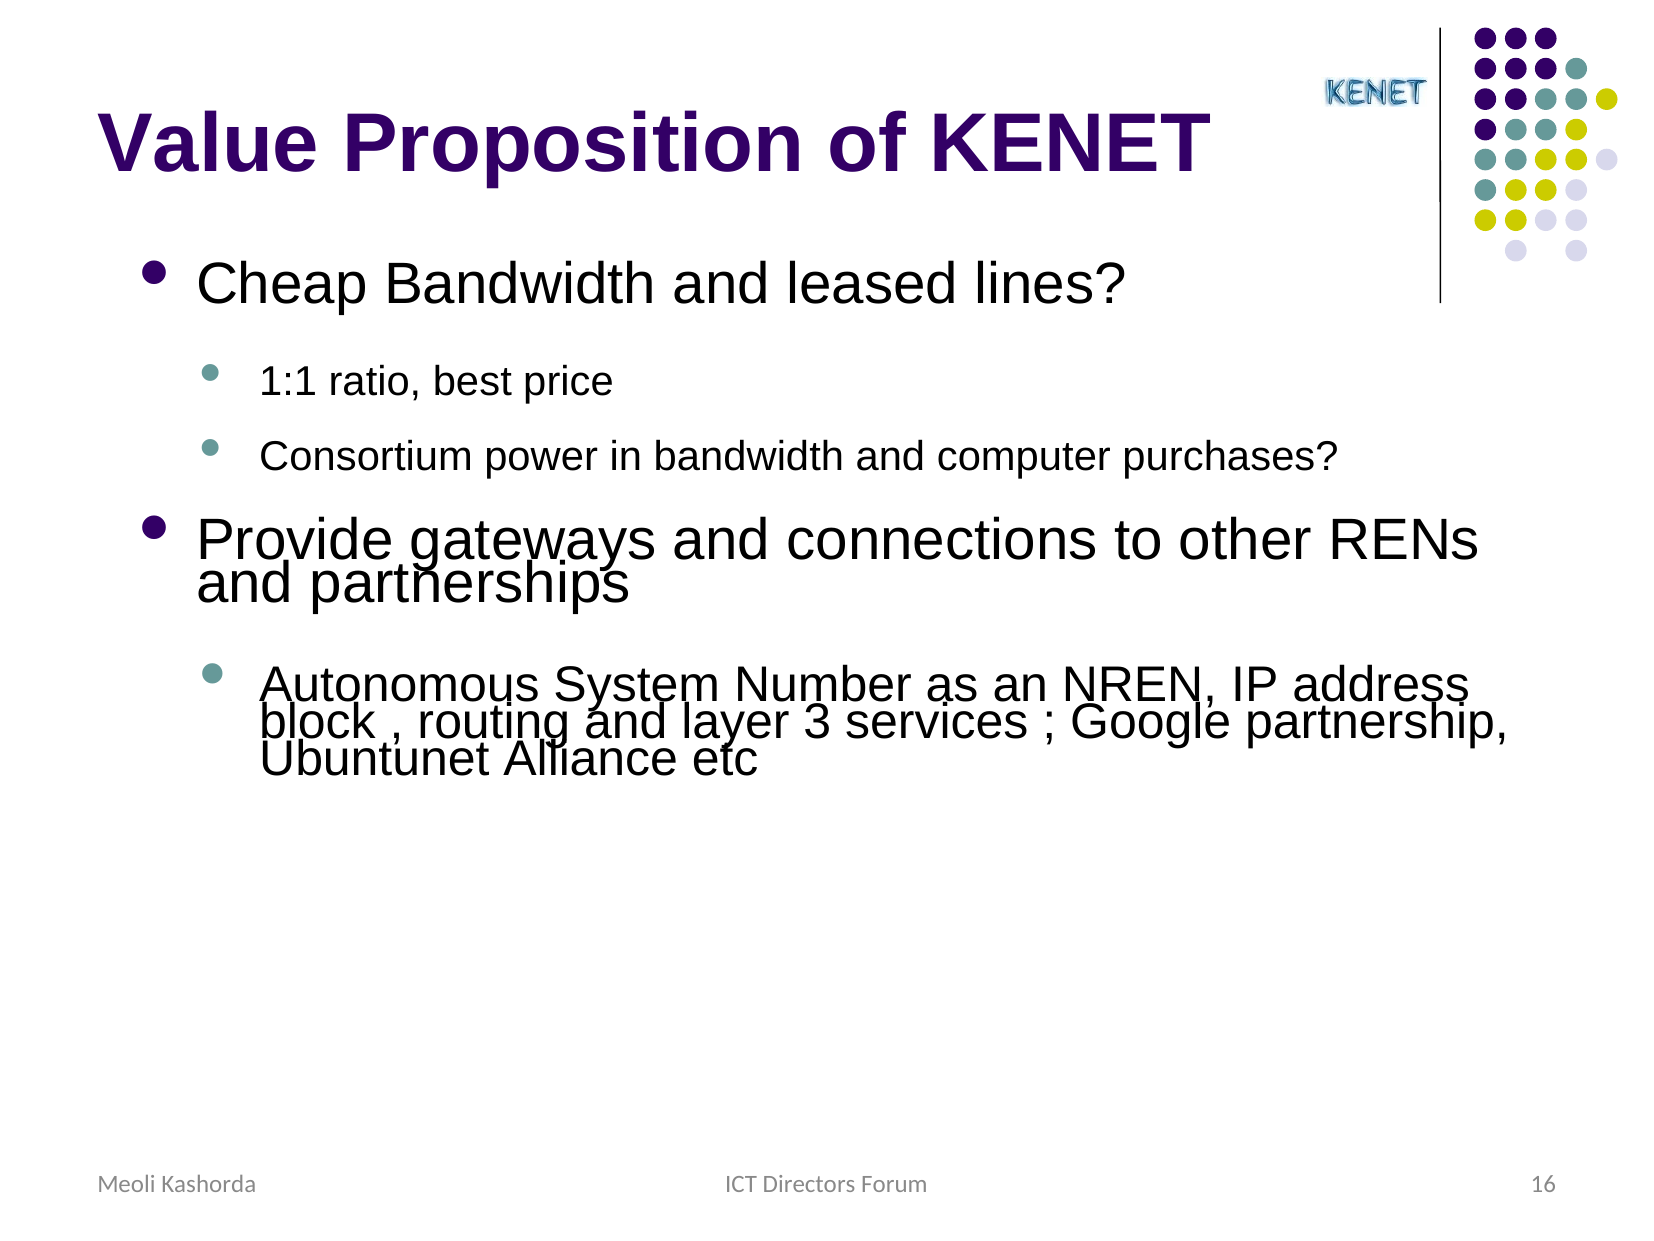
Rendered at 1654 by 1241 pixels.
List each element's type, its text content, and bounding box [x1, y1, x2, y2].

text_box ICT Directors Forum [564, 1188, 1089, 1216]
text_box Value Proposition of KENET [82, 49, 1571, 257]
text_box Cheap Bandwidth and leased lines? 1:1 ratio, best price Consortium power in bandwidth and computer purchases? Provide gateways and connections to other RENs and partnerships Autonomous System Number as an NREN, IP address block , routing and layer 3 services ; Google partnership, Ubuntunet Alliance etc [123, 261, 1599, 1188]
text_box Meoli Kashorda [82, 1149, 469, 1216]
text_box <number> [1184, 1188, 1571, 1216]
